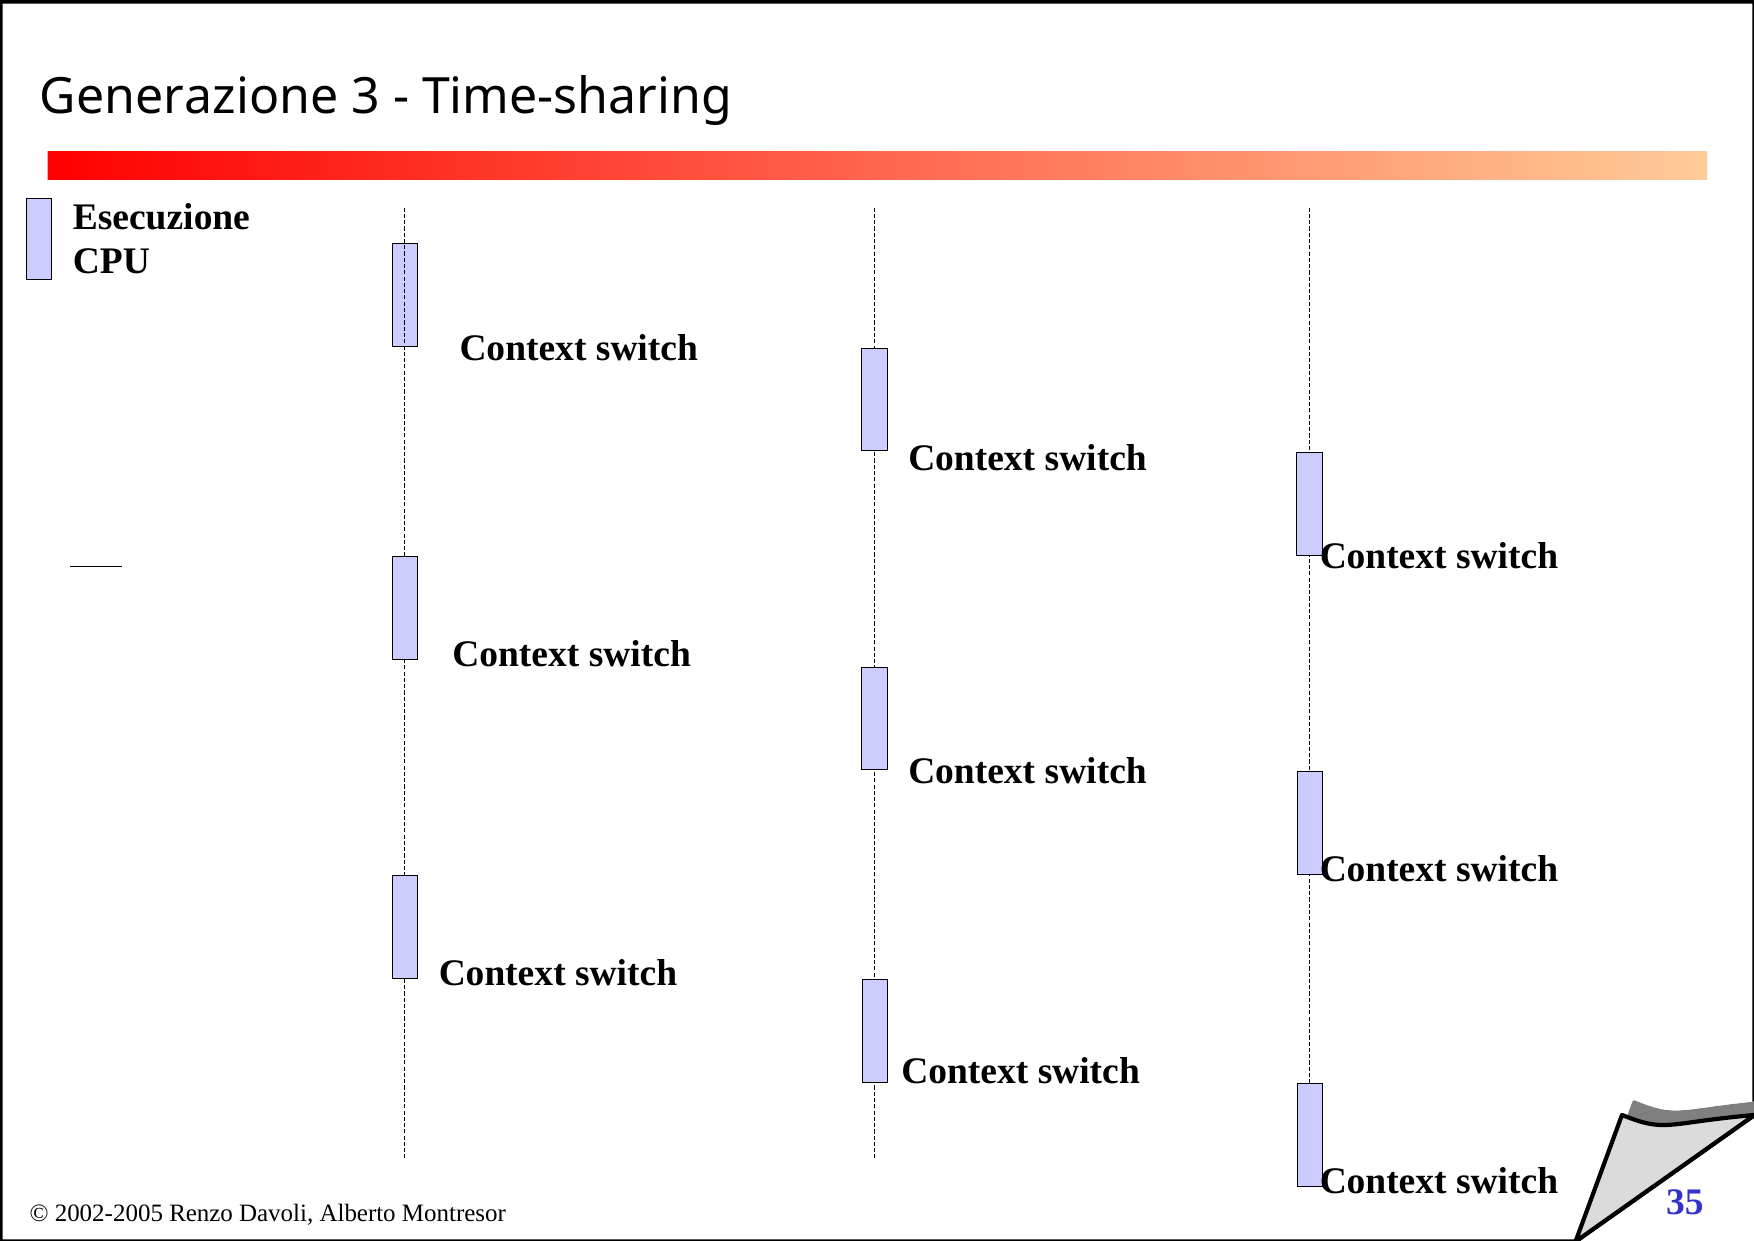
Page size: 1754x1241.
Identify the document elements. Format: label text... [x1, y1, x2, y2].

text_box [1296, 483, 1323, 556]
text_box [26, 198, 52, 280]
text_box [861, 372, 888, 451]
text_box Context switch [901, 1047, 1336, 1095]
text_box [1297, 1095, 1323, 1187]
text_box [392, 556, 418, 660]
text_box [1297, 795, 1323, 875]
text_box Context switch [1319, 532, 1754, 580]
text_box Context switch [1319, 845, 1754, 893]
text_box Esecuzione CPU [72, 194, 507, 291]
text_box Context switch [438, 949, 873, 997]
text_box Context switch [908, 747, 1343, 795]
text_box Context switch [459, 324, 894, 372]
text_box [861, 667, 888, 770]
title Generazione 3 - Time-sharing [40, 49, 1713, 144]
text_box [392, 291, 418, 347]
text_box Context switch [1319, 1158, 1754, 1206]
text_box [862, 979, 888, 1083]
text_box [392, 875, 418, 979]
text_box Context switch [908, 435, 1343, 483]
text_box Context switch [452, 630, 887, 678]
